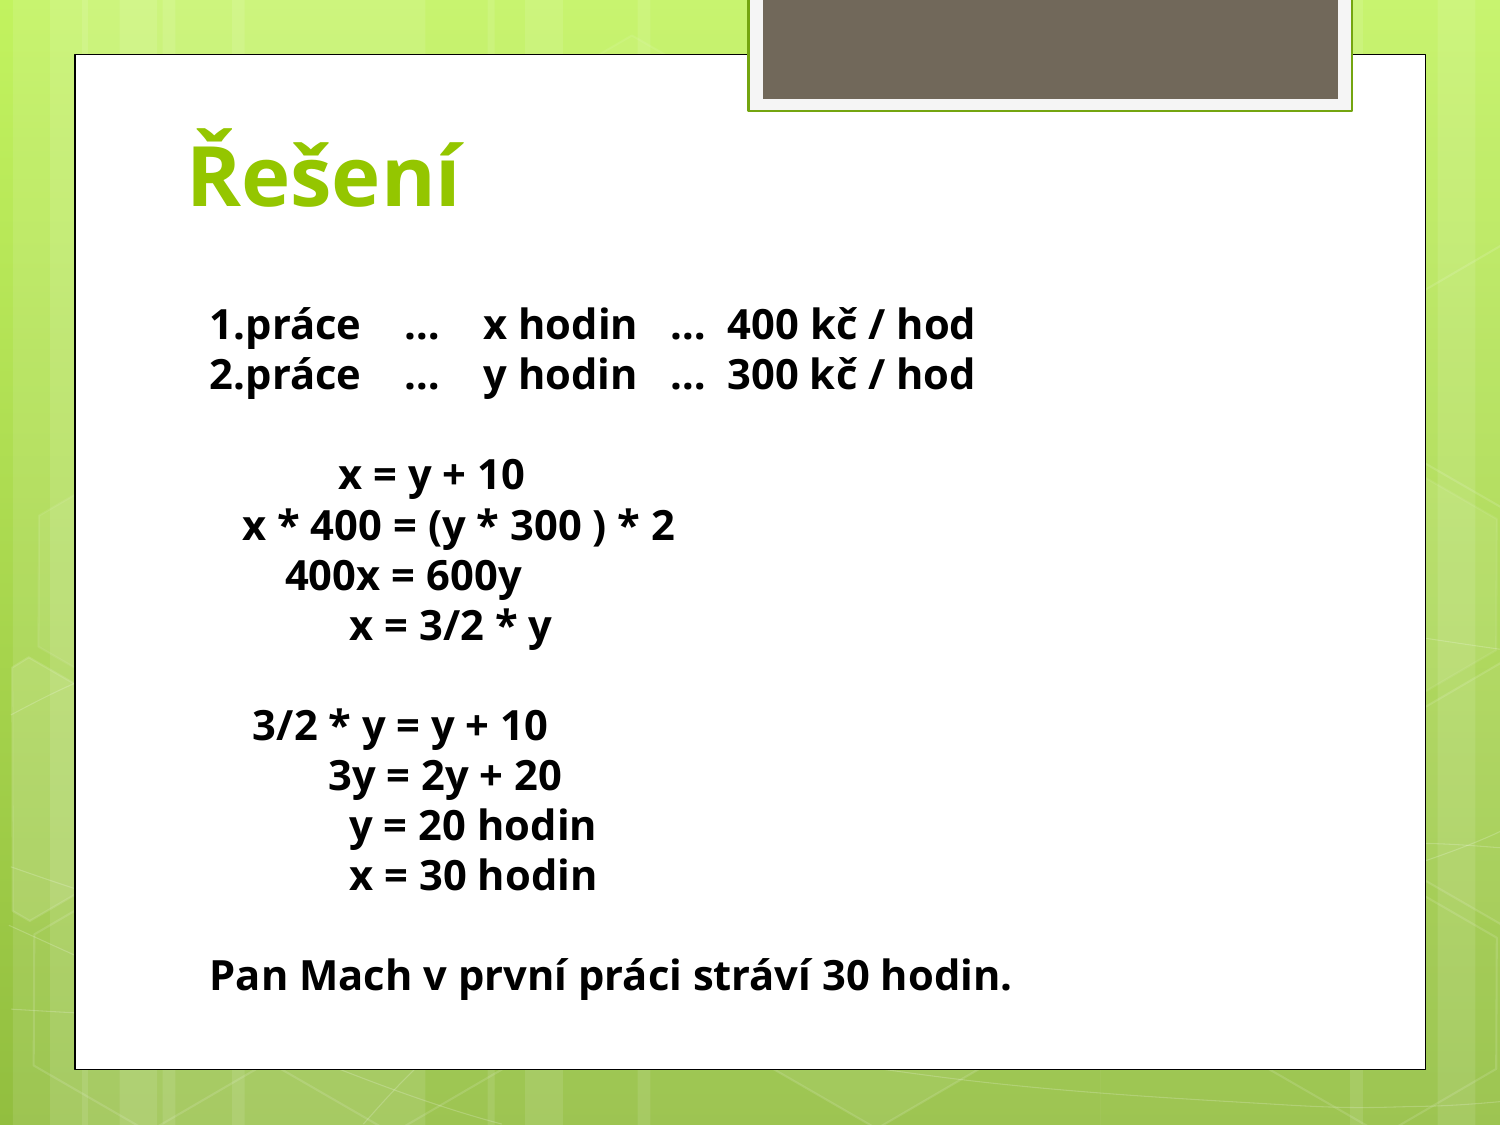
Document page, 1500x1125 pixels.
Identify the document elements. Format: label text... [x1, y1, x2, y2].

text_box 1.práce … x hodin … 400 kč / hod 2.práce … y hodin … 300 kč / hod x = y + 10 x * 400 = (y * 300 ) * 2 400x = 600y x = 3/2 * y 3/2 * y = y + 10 3y = 2y + 20 y = 20 hodin x = 30 hodin Pan Mach v první práci stráví 30 hodin. [194, 290, 1329, 1013]
title Řešení [171, 42, 1415, 231]
